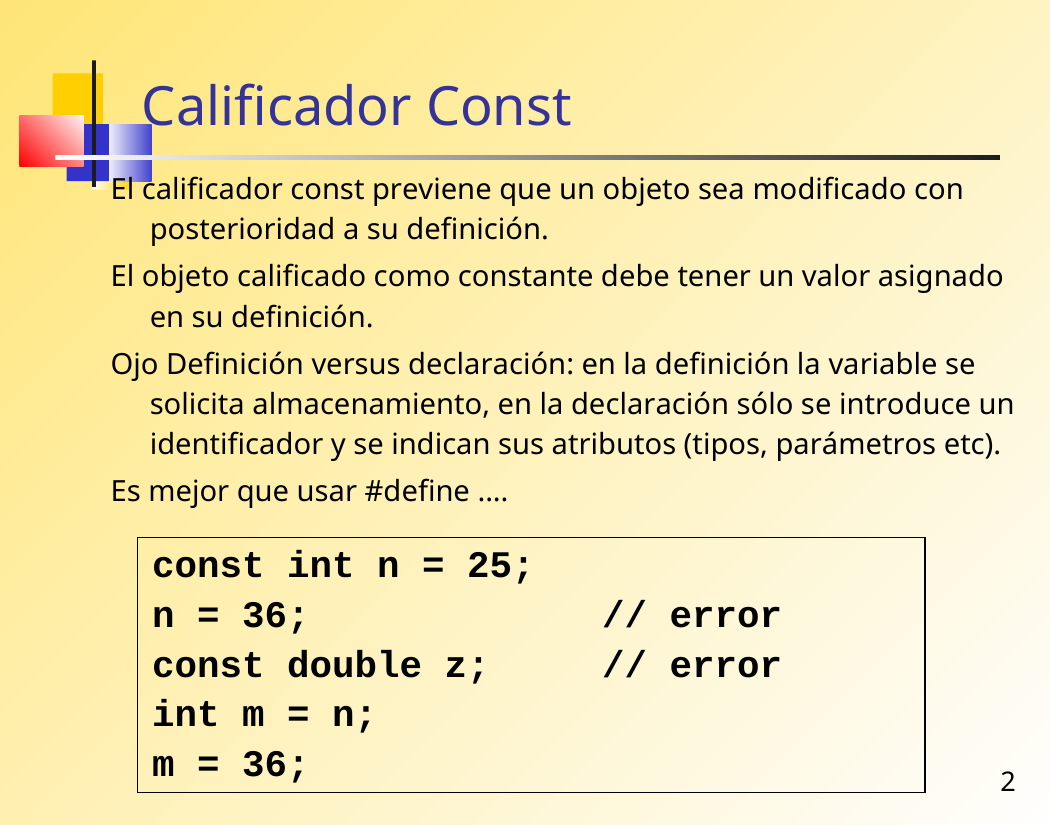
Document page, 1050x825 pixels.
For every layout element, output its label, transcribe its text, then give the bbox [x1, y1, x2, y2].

text_box const int n = 25; n = 36; // error const double z; // error int m = n; m = 36; [137, 722, 925, 793]
list El calificador const previene que un objeto sea modificado con posterioridad a su definición. El objeto calificado como constante debe tener un valor asignado en su definición. Ojo Definición versus declaración: en la definición la variable se solicita almacenamiento, en la declaración sólo se introduce un identificador y se indican sus atributos (tipos, parámetros etc). Es mejor que usar #define .... [99, 162, 1028, 722]
title Calificador Const [131, 27, 1026, 148]
